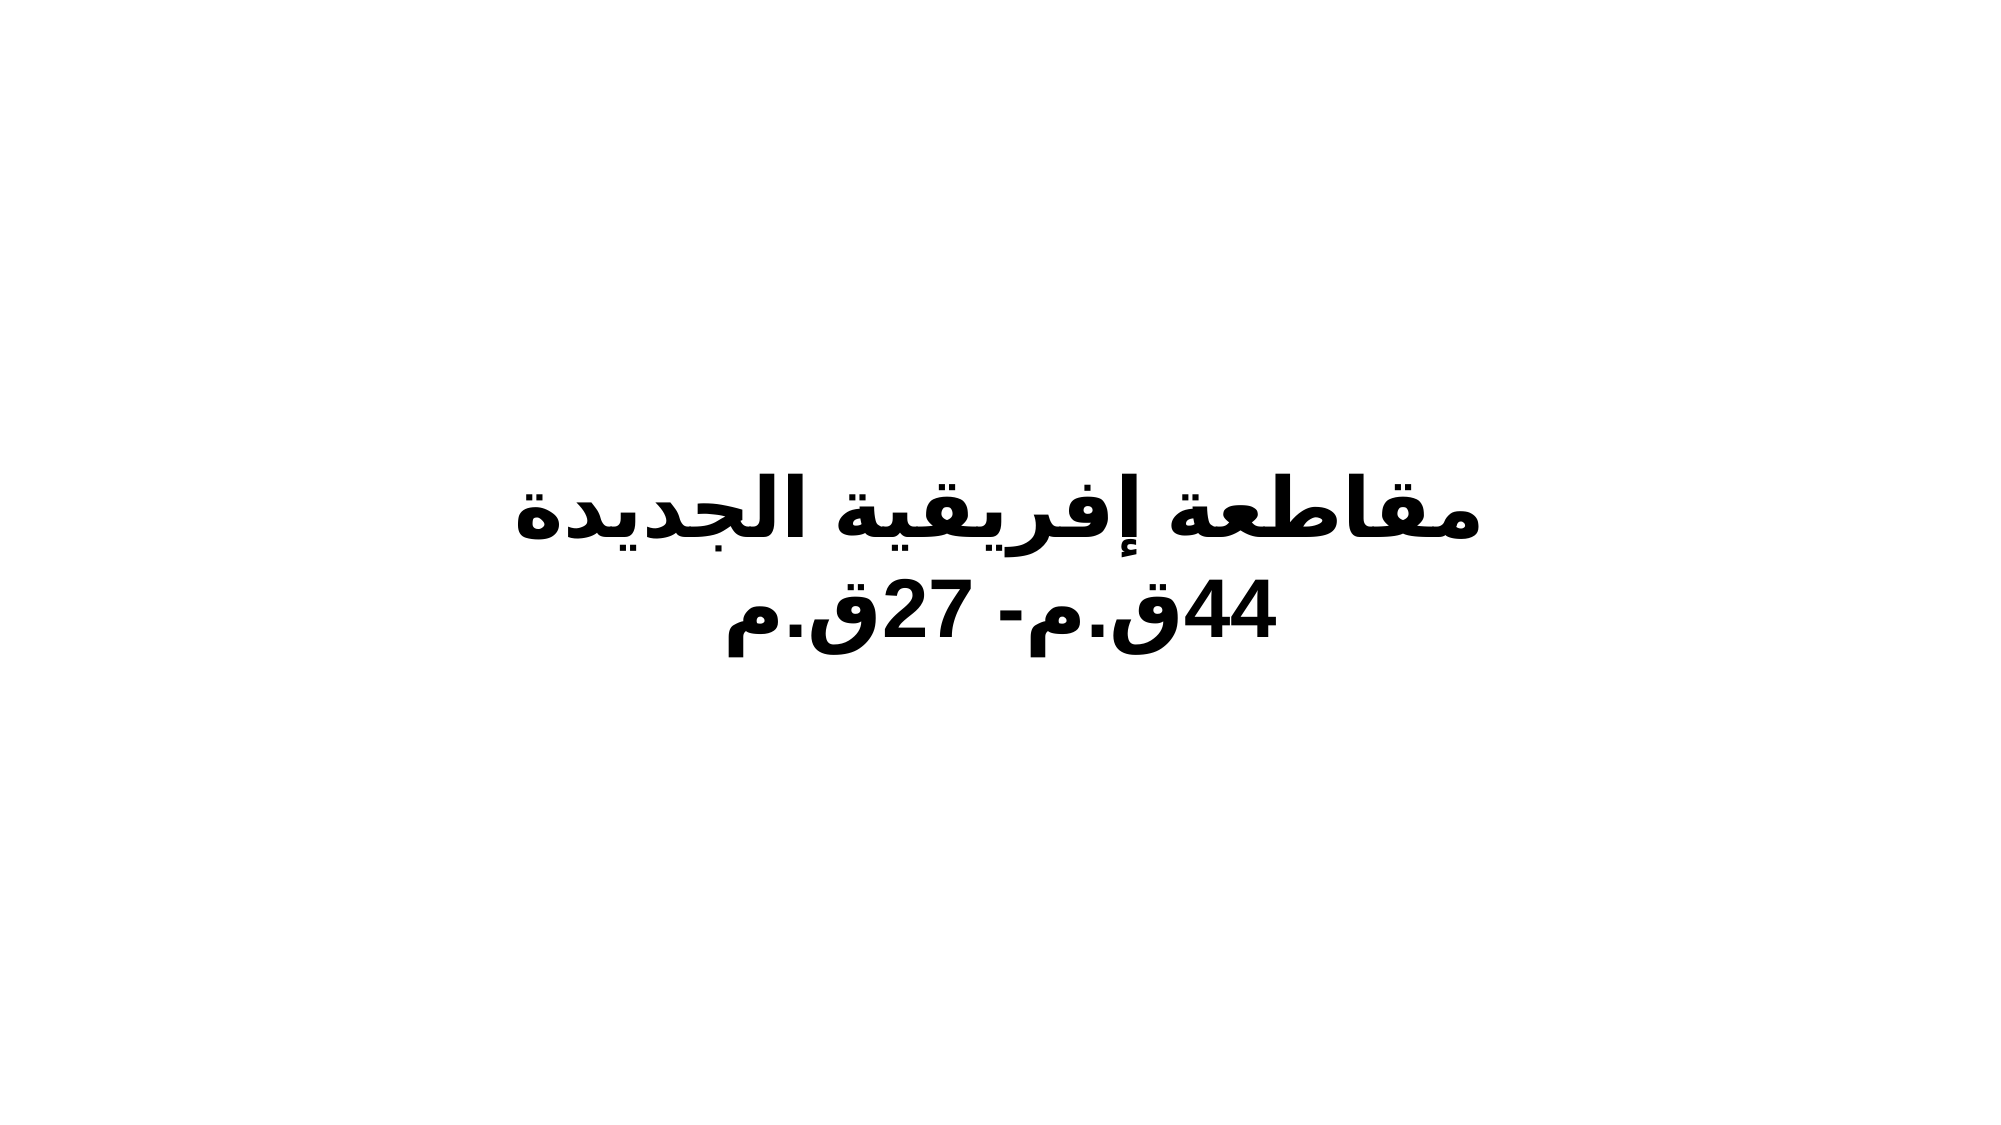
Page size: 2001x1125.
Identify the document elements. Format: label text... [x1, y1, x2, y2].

text_box مقاطعة إفريقية الجديدة 44ق.م- 27ق.م [405, 446, 1595, 563]
